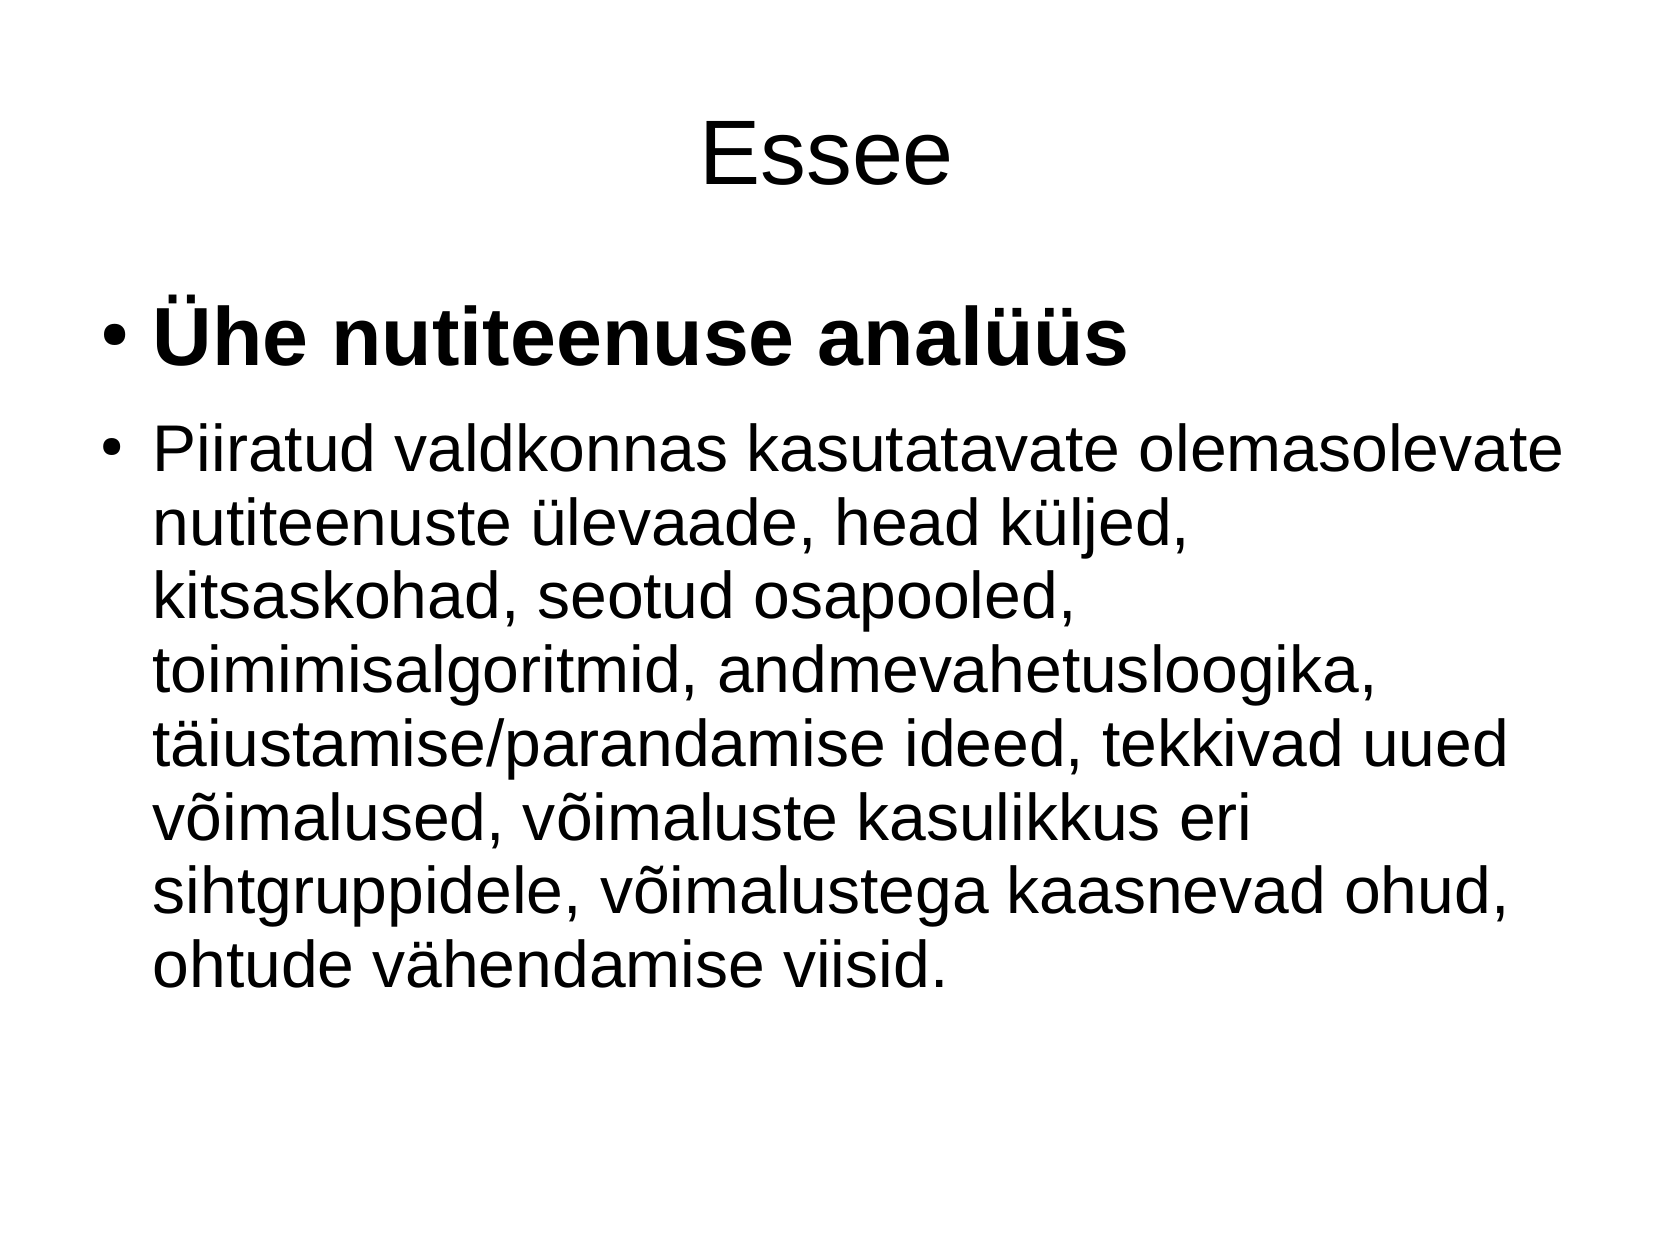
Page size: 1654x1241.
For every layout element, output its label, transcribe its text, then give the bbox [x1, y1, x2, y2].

list Ühe nutiteenuse analüüs Piiratud valdkonnas kasutatavate olemasolevate nutiteenuste ülevaade, head küljed, kitsaskohad, seotud osapooled, toimimisalgoritmid, andmevahetusloogika, täiustamise/parandamise ideed, tekkivad uued võimalused, võimaluste kasulikkus eri sihtgruppidele, võimalustega kaasnevad ohud, ohtude vähendamise viisid. [82, 290, 1571, 1010]
title Essee [82, 49, 1571, 257]
